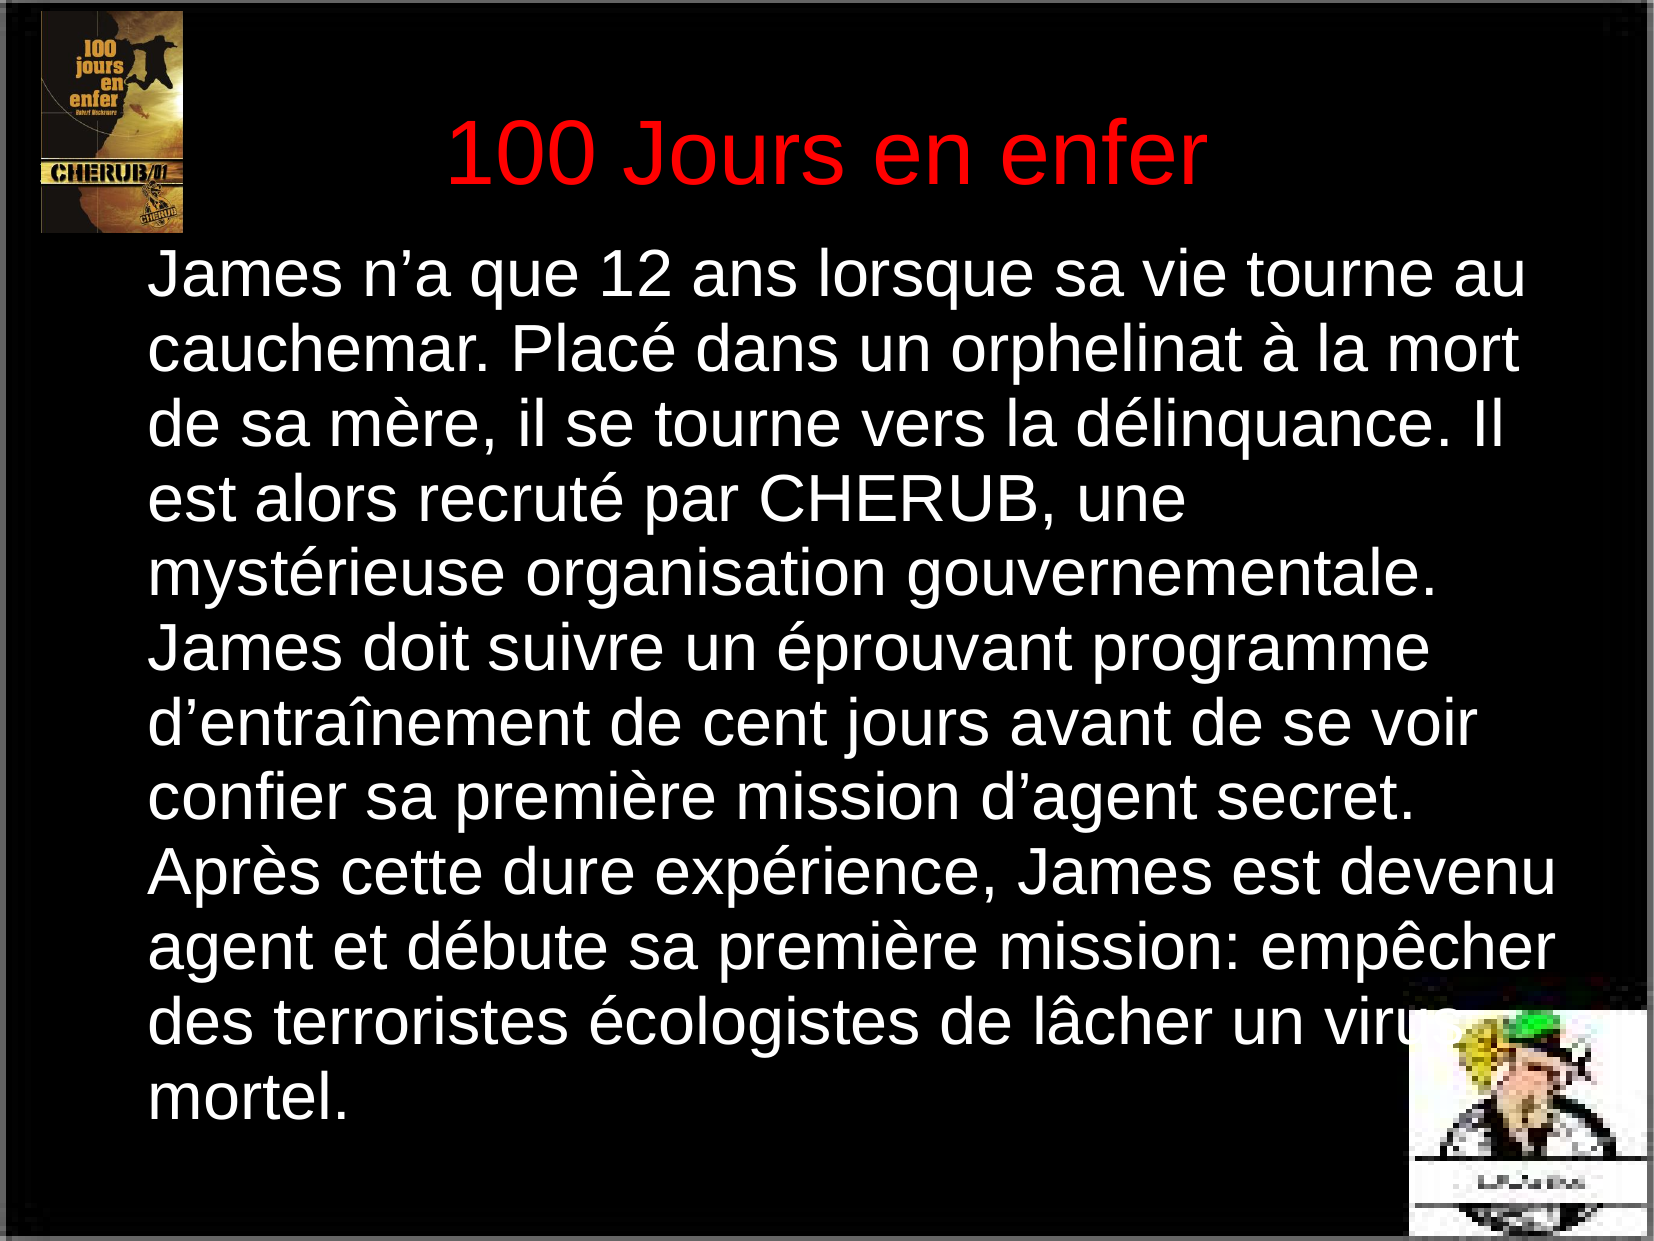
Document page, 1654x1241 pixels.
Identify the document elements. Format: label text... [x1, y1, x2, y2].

picture [0, 0, 1654, 1241]
list James n’a que 12 ans lorsque sa vie tourne au cauchemar. Placé dans un orphelinat à la mort de sa mère, il se tourne vers la délinquance. Il est alors recruté par CHERUB, une mystérieuse organisation gouvernementale. James doit suivre un éprouvant programme d’entraînement de cent jours avant de se voir confier sa première mission d’agent secret. Après cette dure expérience, James est devenu agent et débute sa première mission: empêcher des terroristes écologistes de lâcher un virus mortel. [76, 236, 1565, 1209]
title 100 Jours en enfer [82, 49, 1571, 257]
